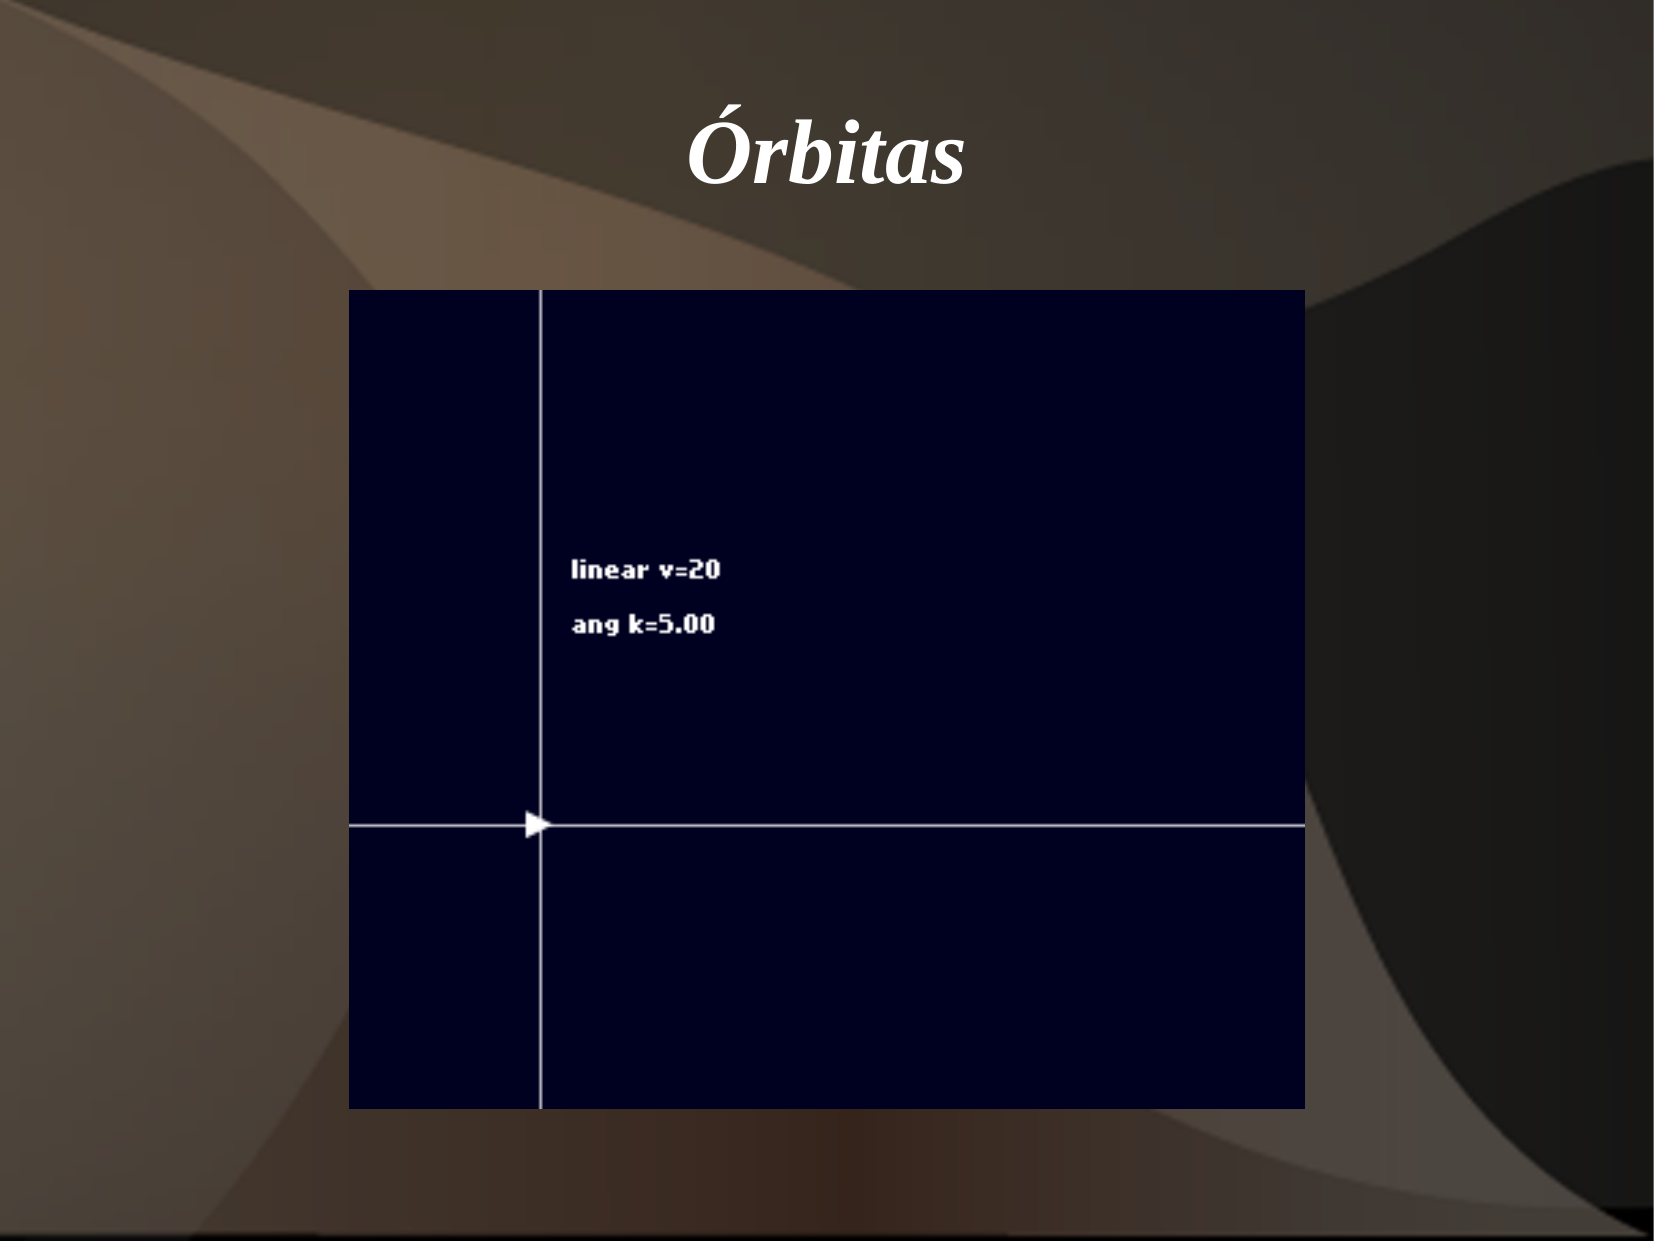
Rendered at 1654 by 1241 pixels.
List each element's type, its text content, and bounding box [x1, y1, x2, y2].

title Órbitas [82, 49, 1571, 257]
picture [0, 0, 1654, 1241]
